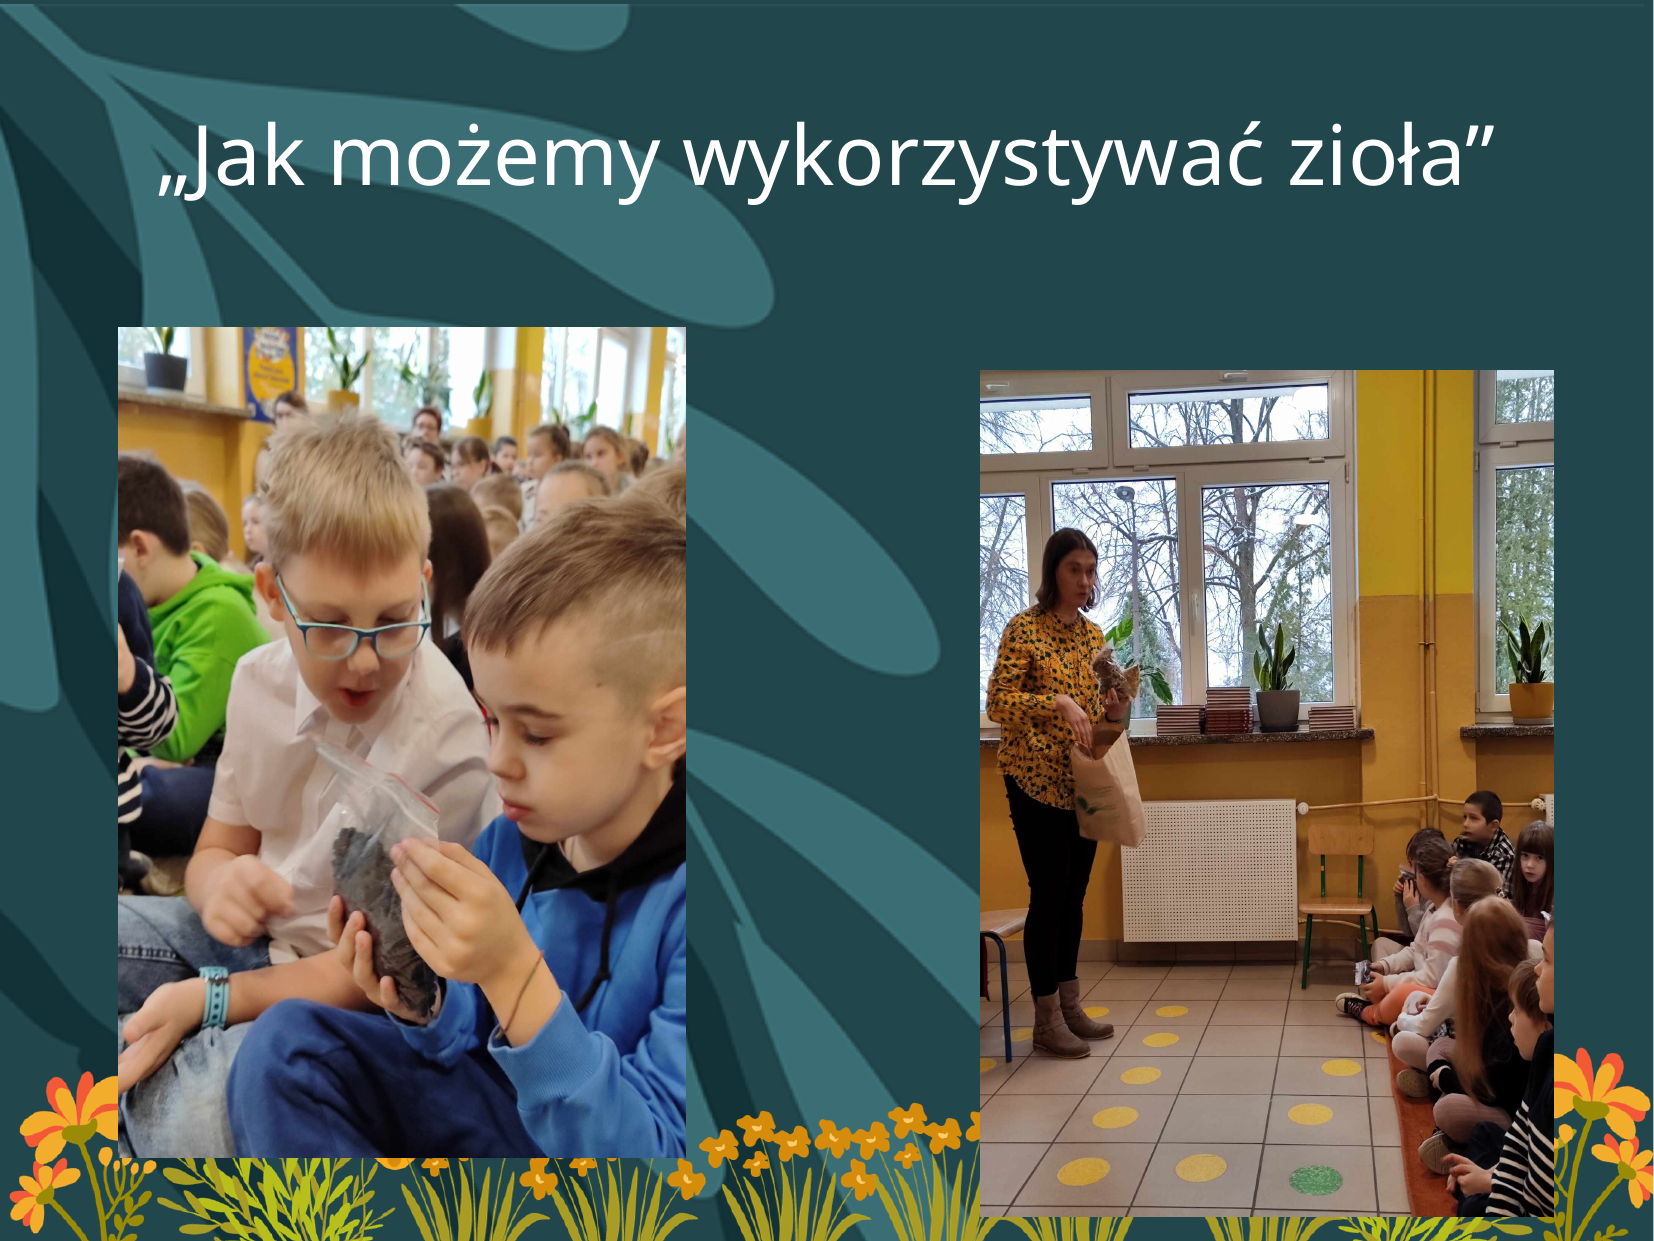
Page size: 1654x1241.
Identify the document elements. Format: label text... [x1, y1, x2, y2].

title „Jak możemy wykorzystywać zioła” [82, 49, 1571, 257]
picture [0, 0, 1654, 1241]
